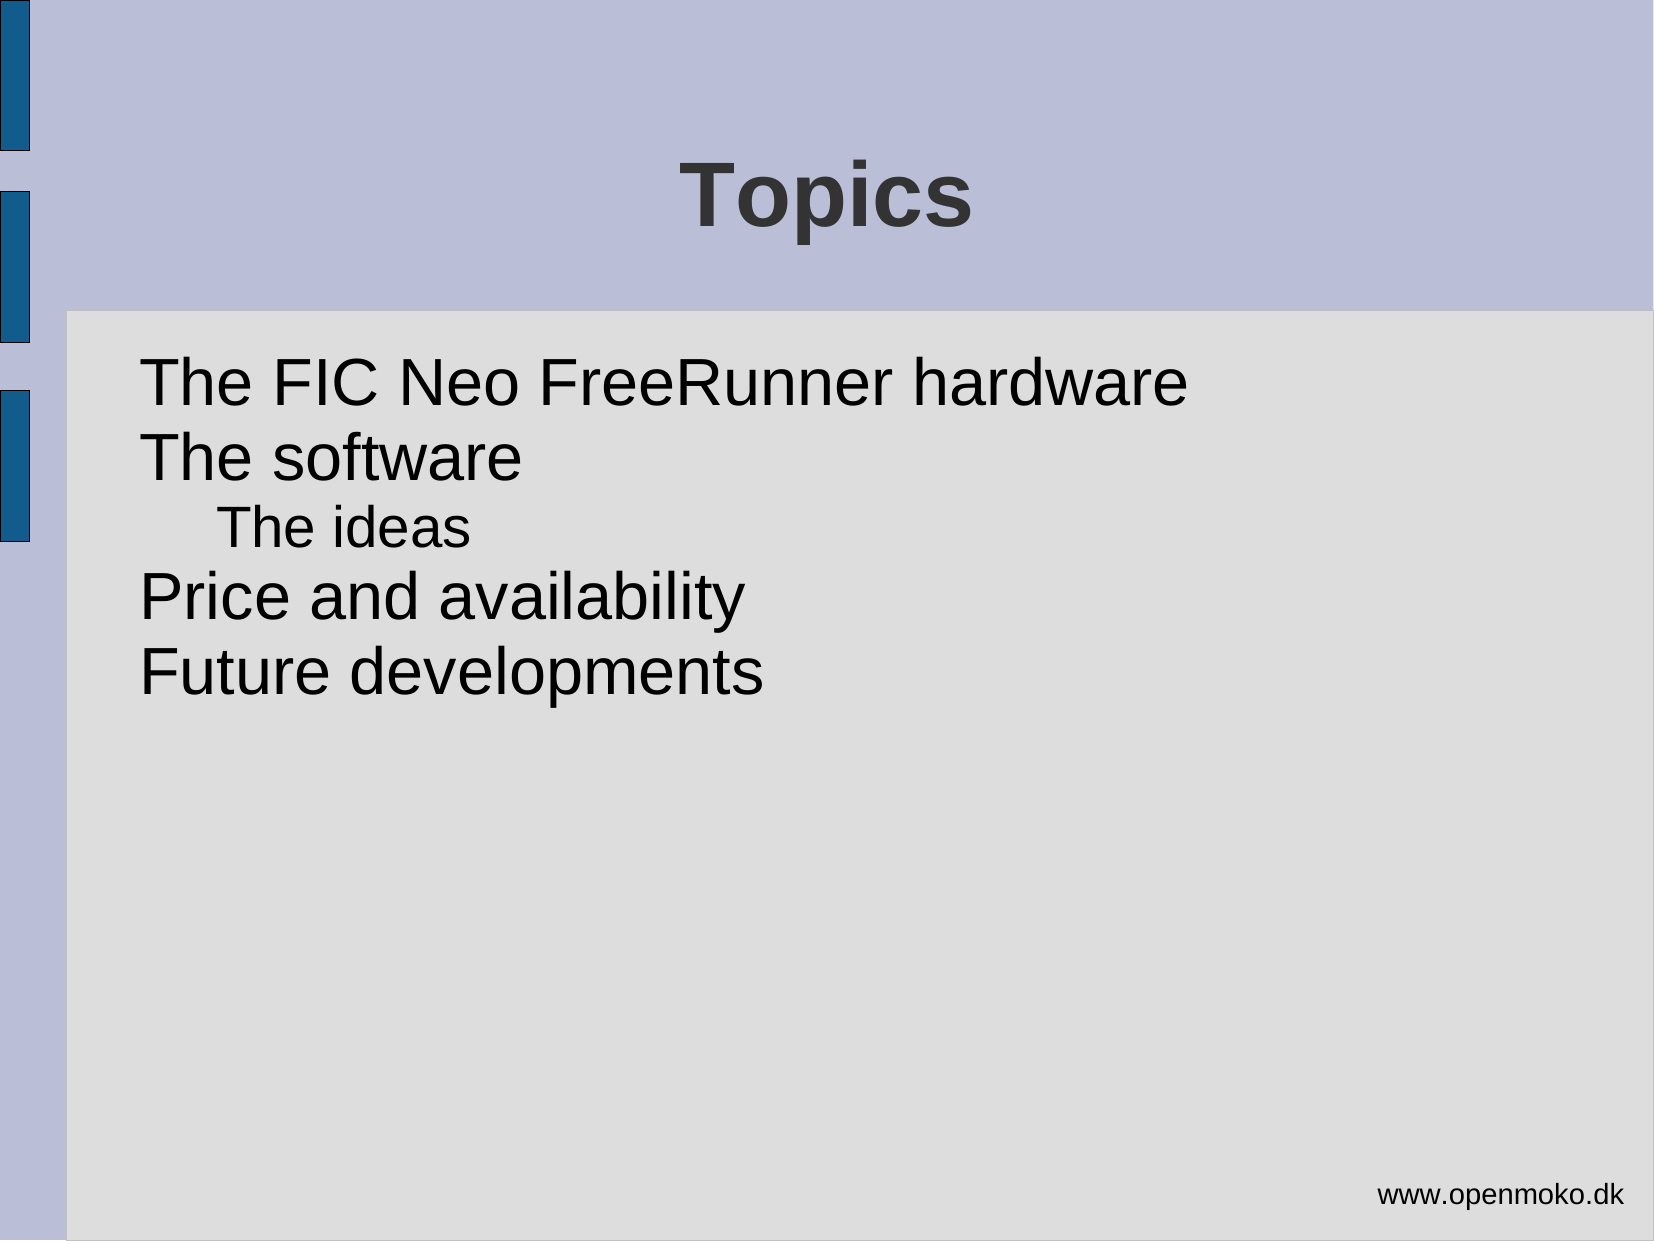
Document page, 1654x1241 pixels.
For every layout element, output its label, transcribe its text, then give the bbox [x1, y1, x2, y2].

list The FIC Neo FreeRunner hardware The software The ideas Price and availability Future developments [121, 344, 1534, 1127]
title Topics [121, 91, 1534, 299]
